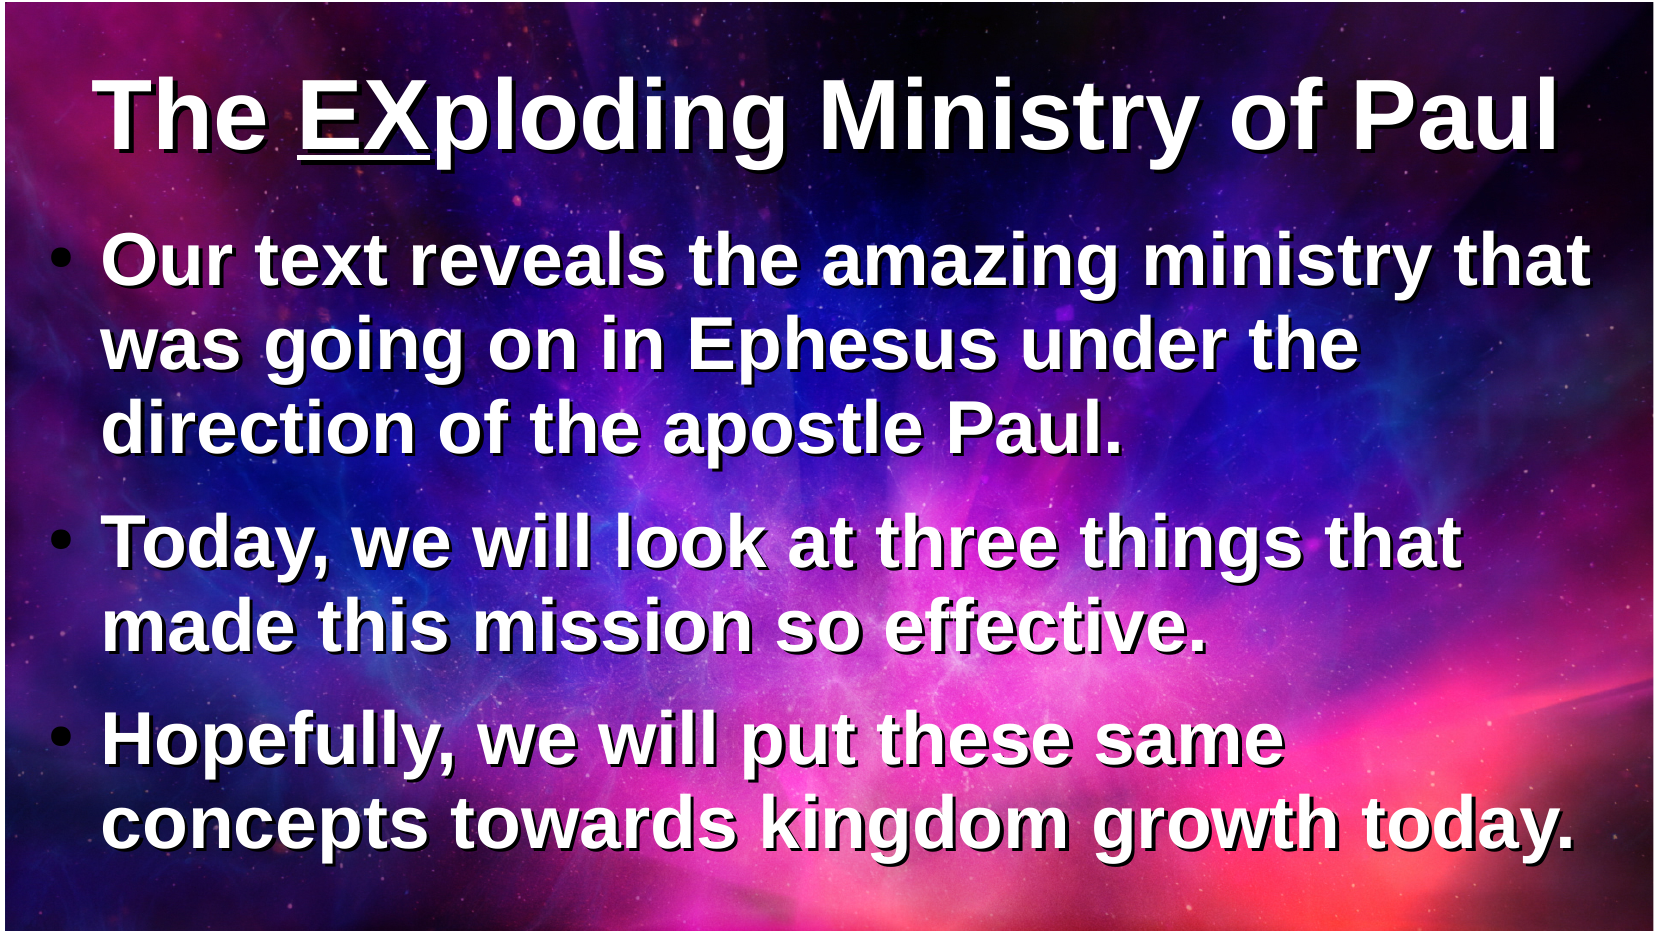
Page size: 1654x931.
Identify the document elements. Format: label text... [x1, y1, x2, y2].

picture [5, 2, 1654, 931]
title The EXploding Ministry of Paul [82, 37, 1571, 193]
list Our text reveals the amazing ministry that was going on in Ephesus under the direction of the apostle Paul. Today, we will look at three things that made this mission so effective. Hopefully, we will put these same concepts towards kingdom growth today. [30, 217, 1636, 916]
